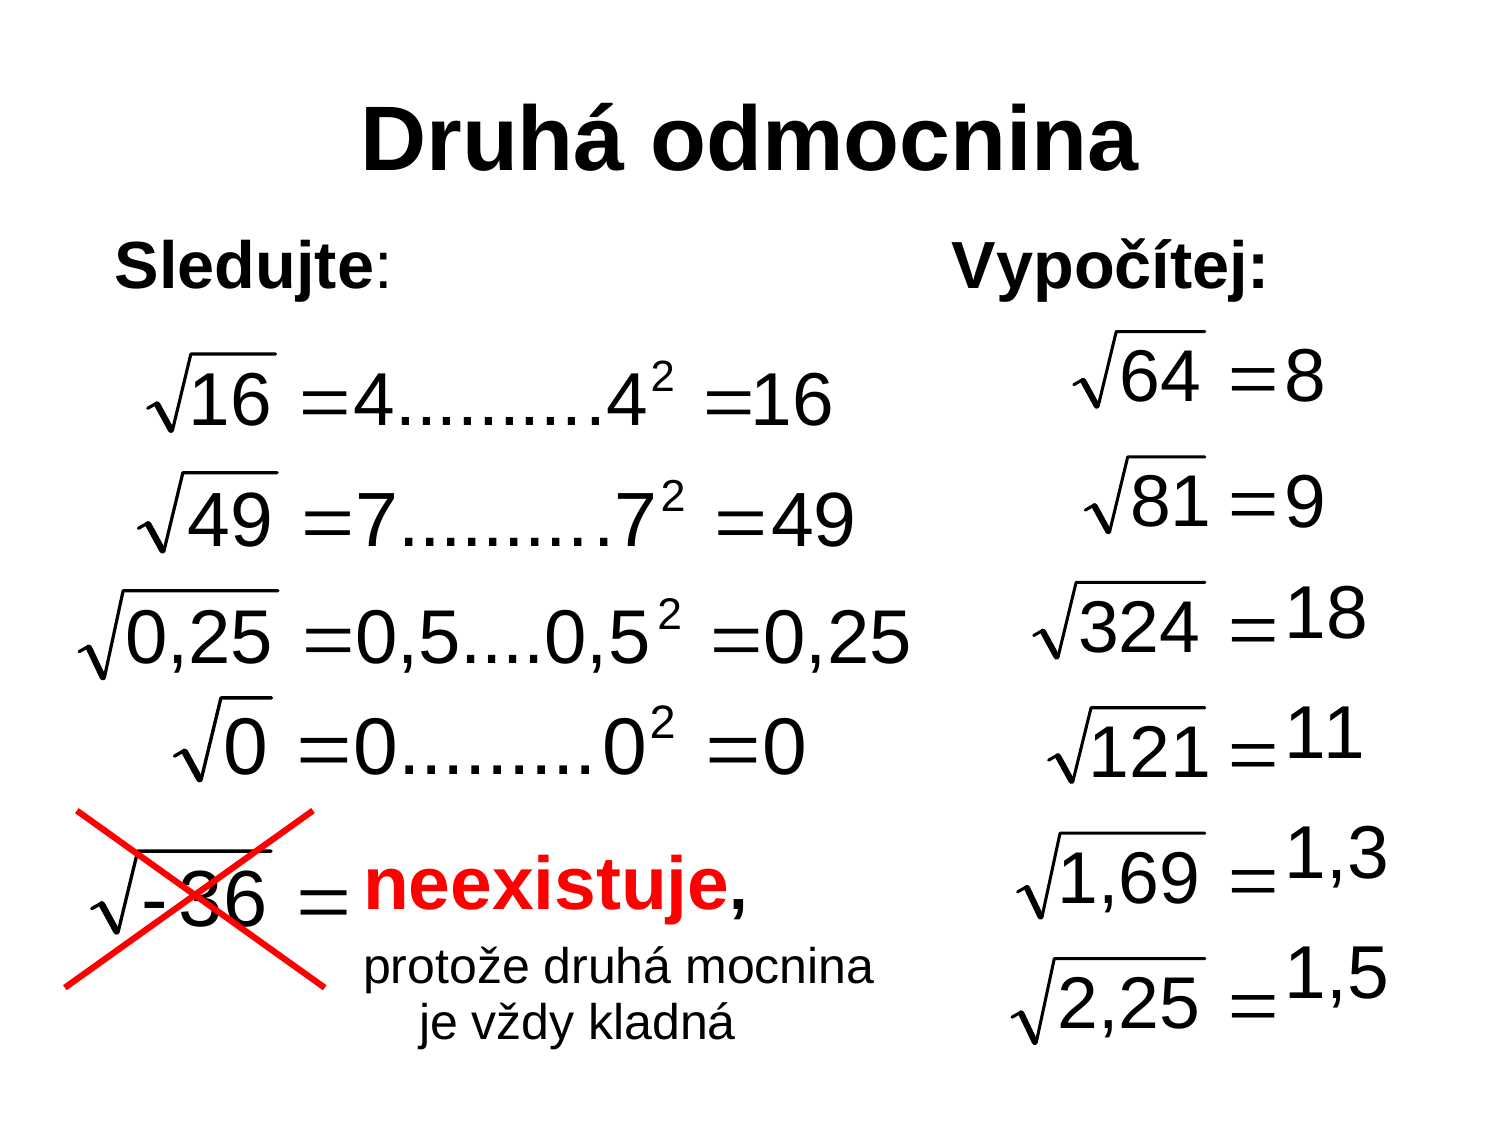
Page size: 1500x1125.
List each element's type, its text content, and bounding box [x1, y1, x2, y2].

chart [123, 456, 869, 572]
text_box Vypočítej: [927, 219, 1296, 331]
chart [64, 574, 928, 802]
chart [76, 834, 188, 954]
text_box 8 9 18 11 1,3 1,5 [1269, 326, 1412, 1059]
text_box Sledujte: [100, 219, 431, 303]
title Druhá odmocnina [75, 45, 1426, 233]
chart [202, 834, 348, 954]
chart [119, 900, 270, 954]
chart [133, 338, 845, 451]
chart [117, 834, 273, 890]
text_box neexistuje, protože druhá mocnina je vždy kladná [348, 834, 916, 1071]
chart [998, 331, 1280, 1061]
